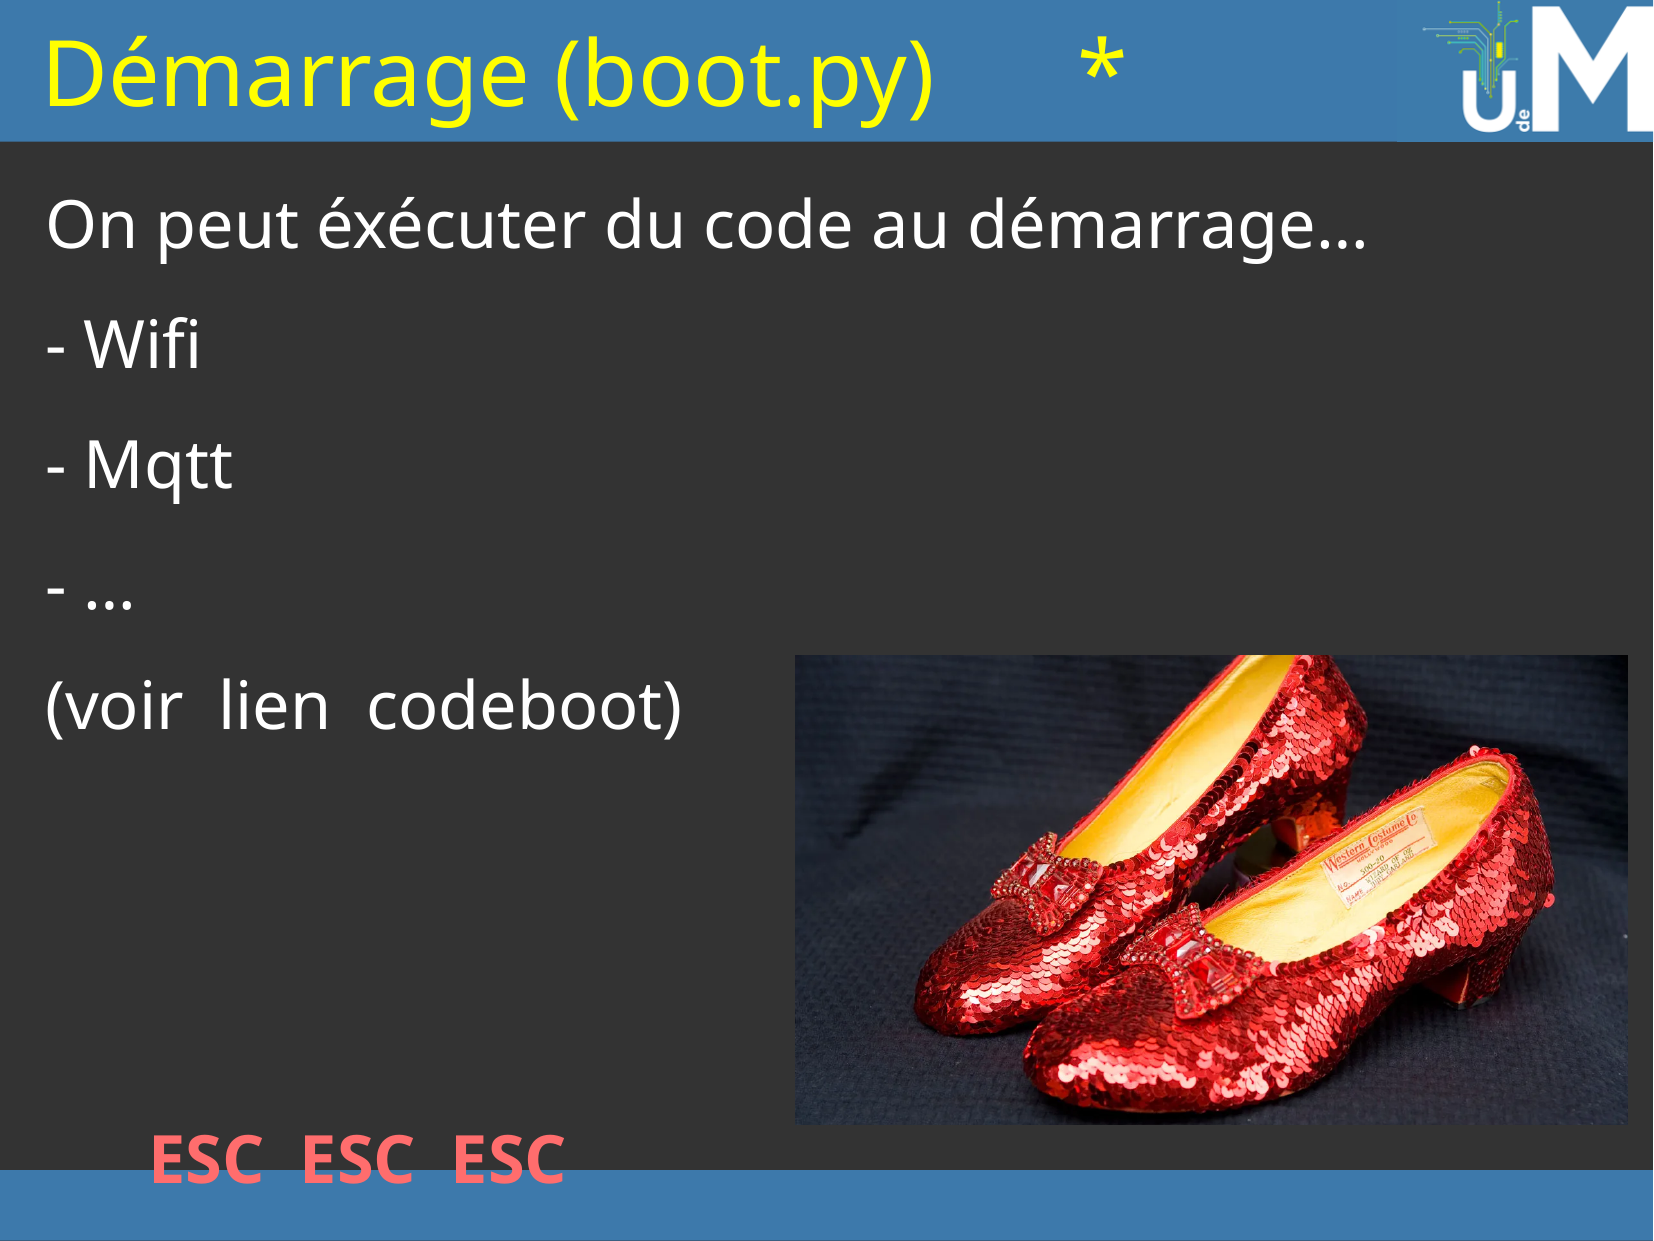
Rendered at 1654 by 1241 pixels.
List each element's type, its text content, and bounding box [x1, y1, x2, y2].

picture [1397, 0, 1654, 142]
title Démarrage (boot.py) * [41, 9, 1411, 133]
picture [795, 655, 1628, 1126]
list On peut éxécuter du code au démarrage… - Wifi - Mqtt - … (voir lien codeboot) ESC ESC ESC [45, 177, 1606, 1141]
